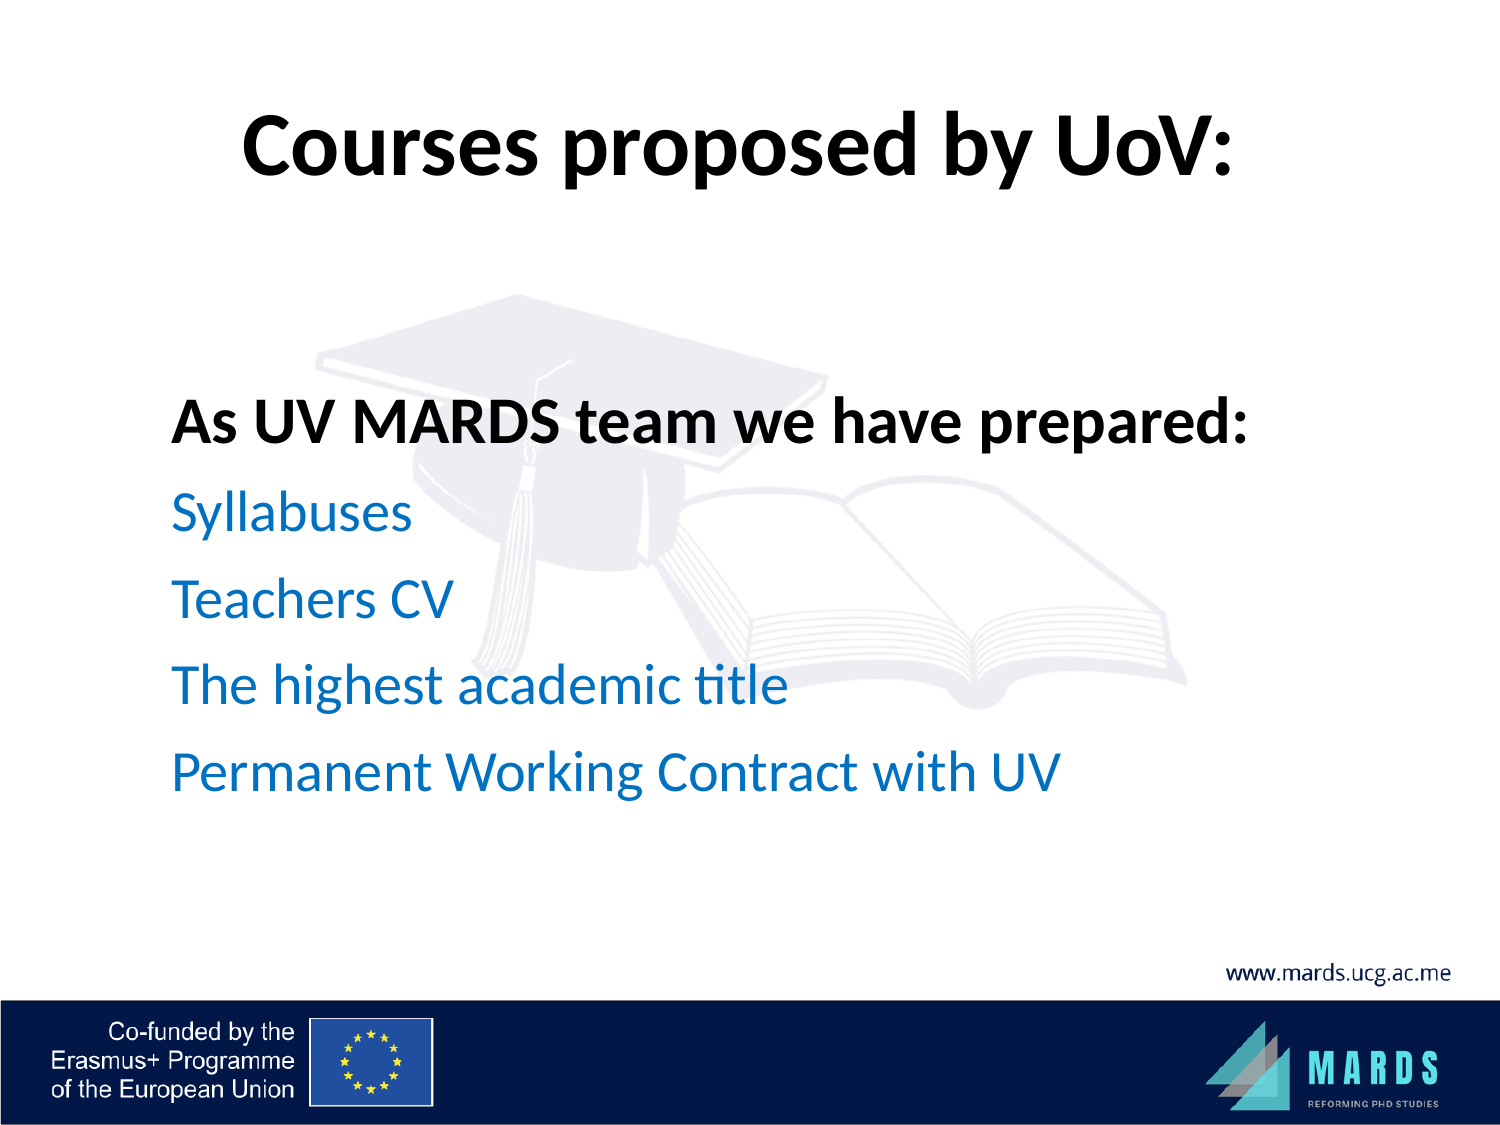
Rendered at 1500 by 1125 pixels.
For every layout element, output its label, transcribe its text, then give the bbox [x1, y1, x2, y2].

list As UV MARDS team we have prepared: Syllabuses Teachers CV The highest academic title Permanent Working Contract with UV [156, 369, 1394, 824]
title Courses proposed by UoV: [75, 45, 1426, 233]
